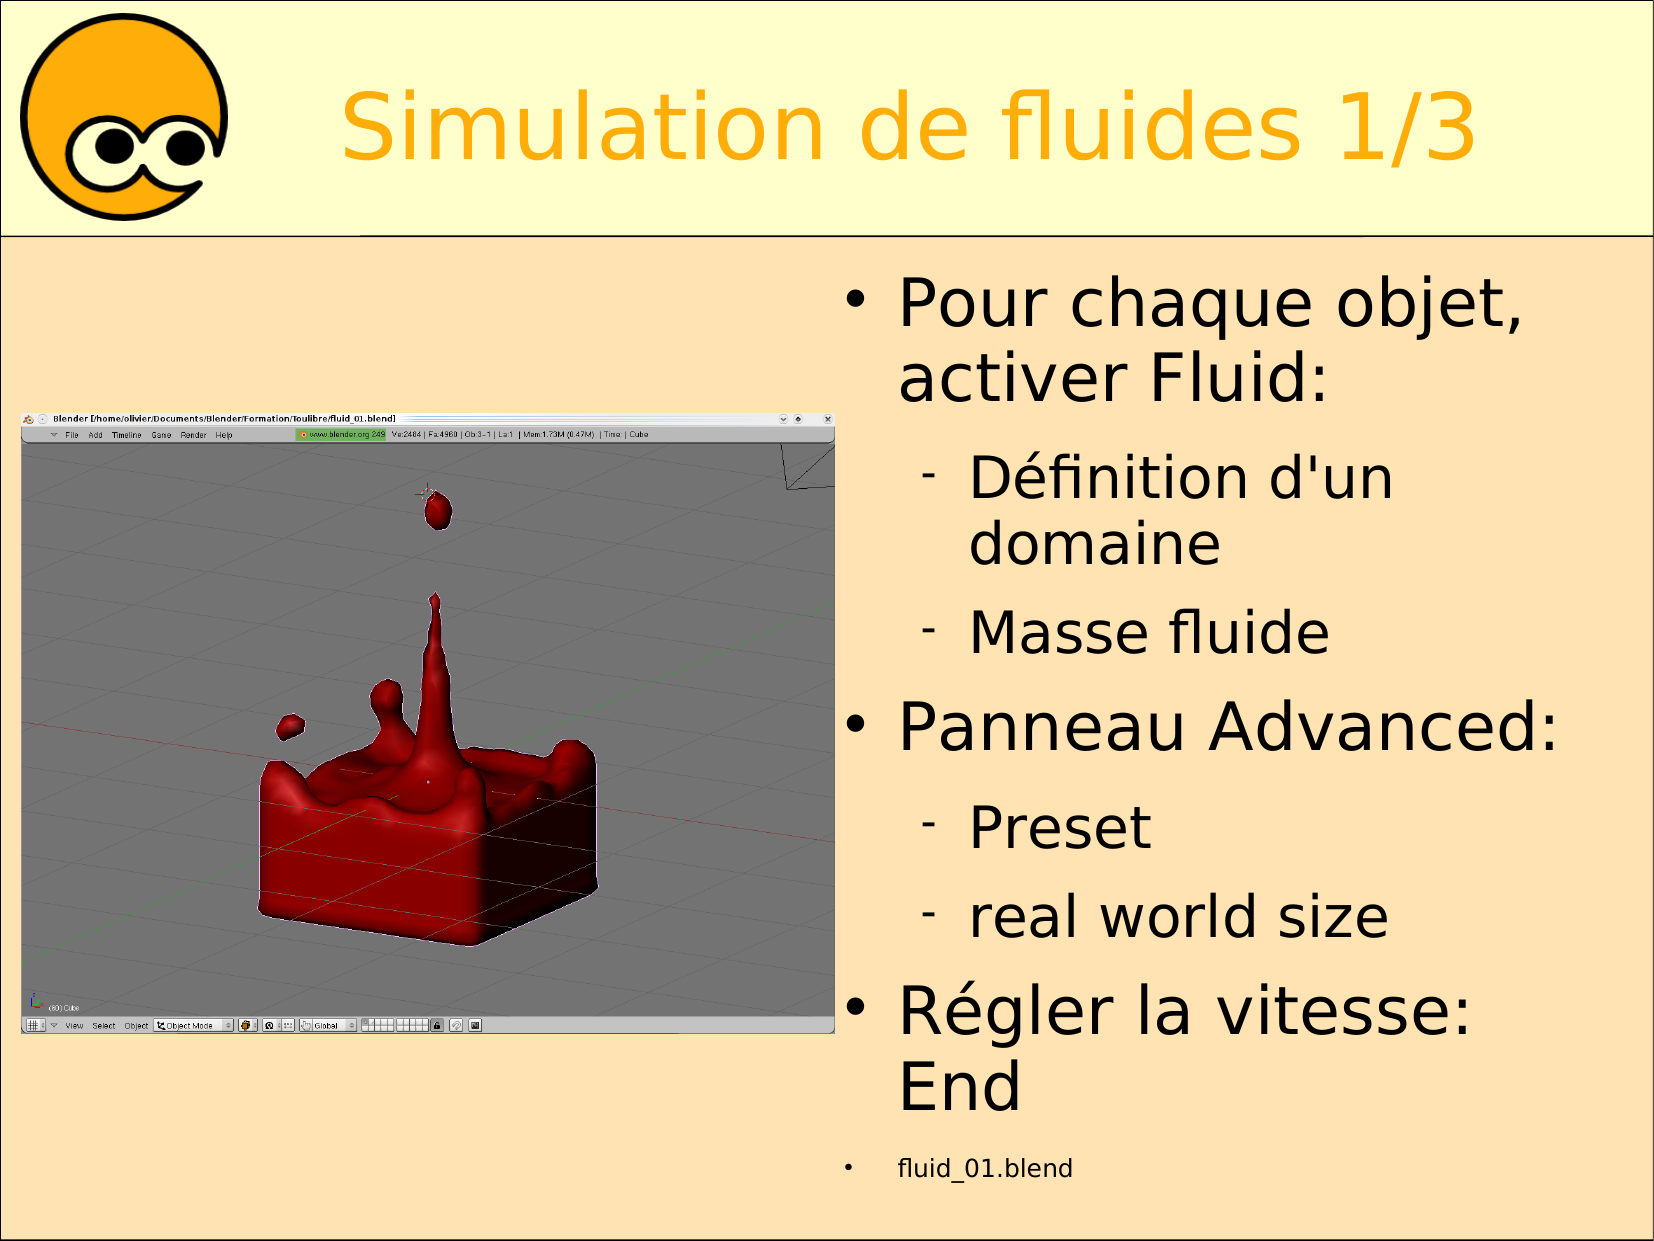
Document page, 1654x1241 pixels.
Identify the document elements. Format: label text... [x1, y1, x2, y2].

picture [21, 413, 835, 1034]
title Simulation de fluides 1/3 [252, 21, 1571, 235]
list Pour chaque objet, activer Fluid: Définition d'un domaine Masse fluide Panneau Advanced: Preset real world size Régler la vitesse: End fluid_01.blend [826, 265, 1595, 1203]
picture [20, 13, 228, 221]
